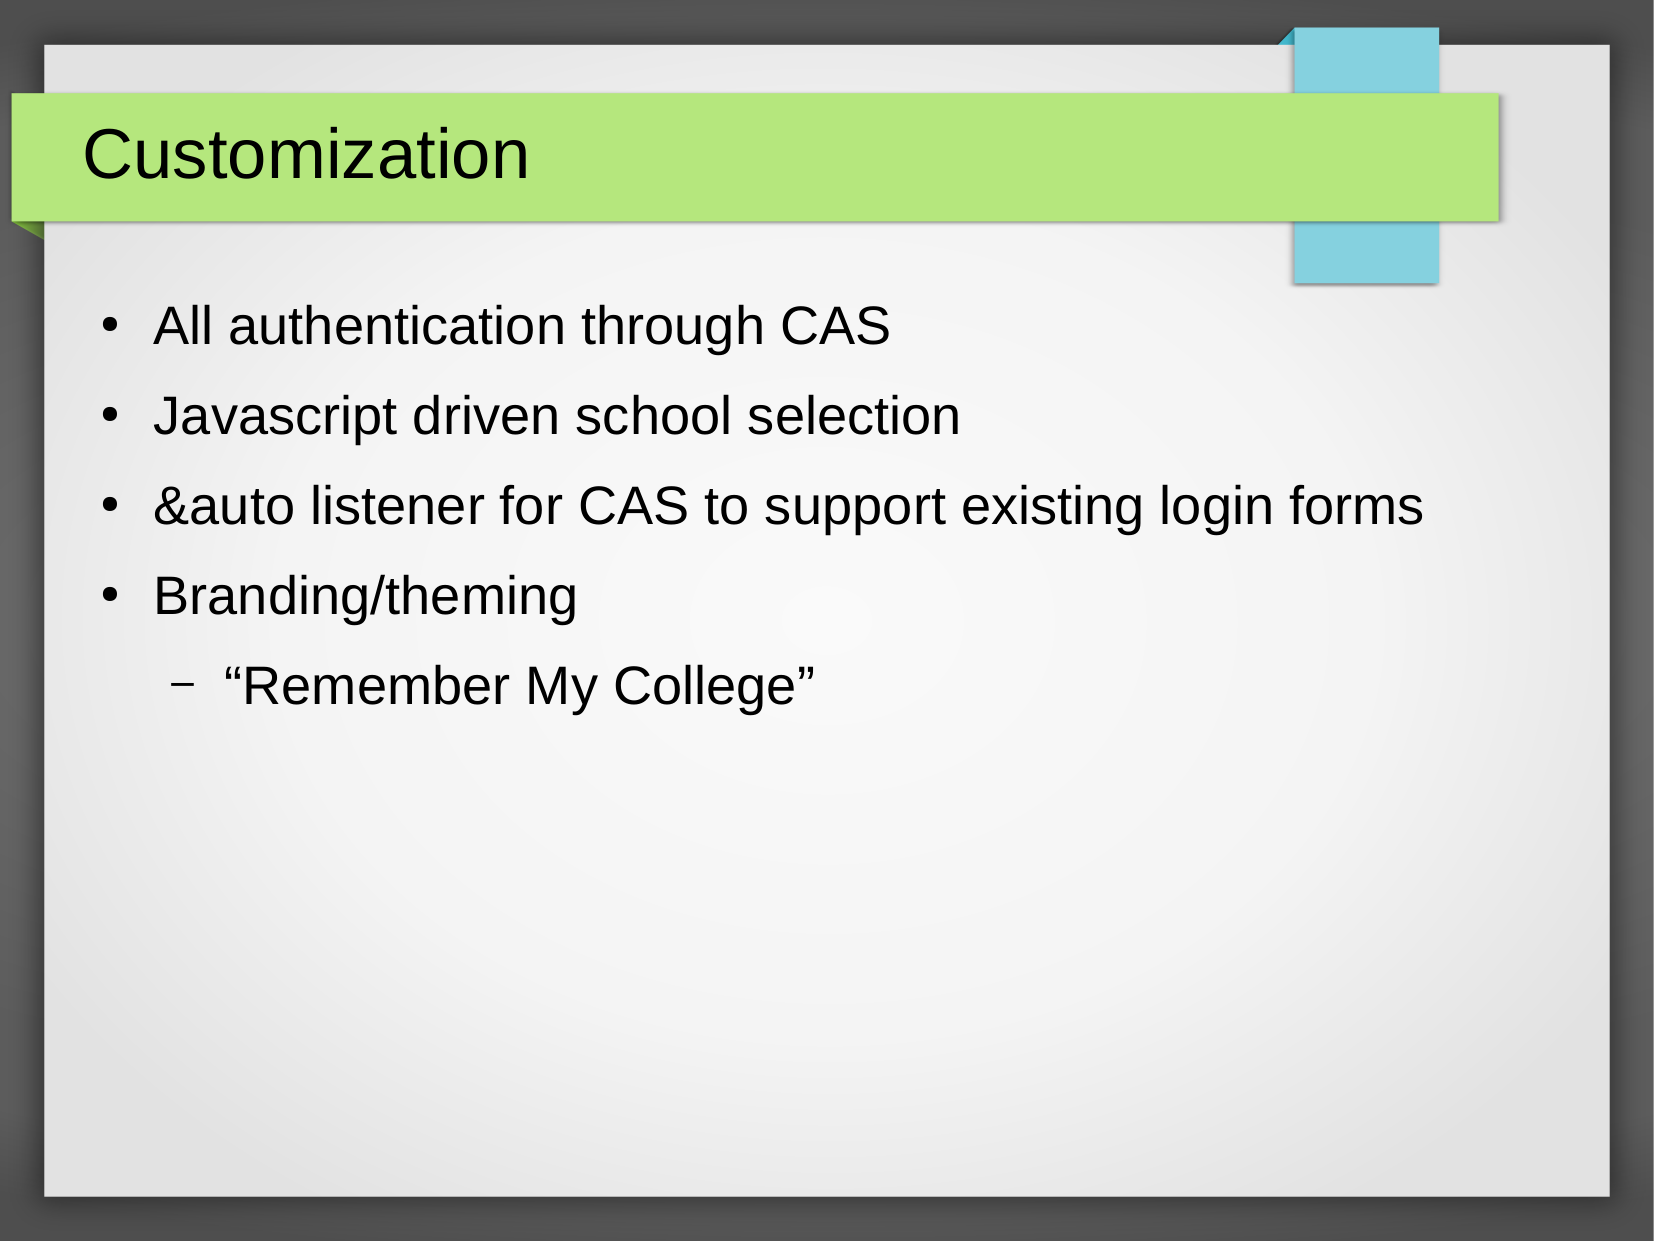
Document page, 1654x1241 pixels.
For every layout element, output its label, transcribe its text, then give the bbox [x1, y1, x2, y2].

title Customization [82, 94, 1264, 213]
list All authentication through CAS Javascript driven school selection &auto listener for CAS to support existing login forms Branding/theming “Remember My College” [82, 295, 1571, 1015]
picture [0, 0, 1654, 1241]
